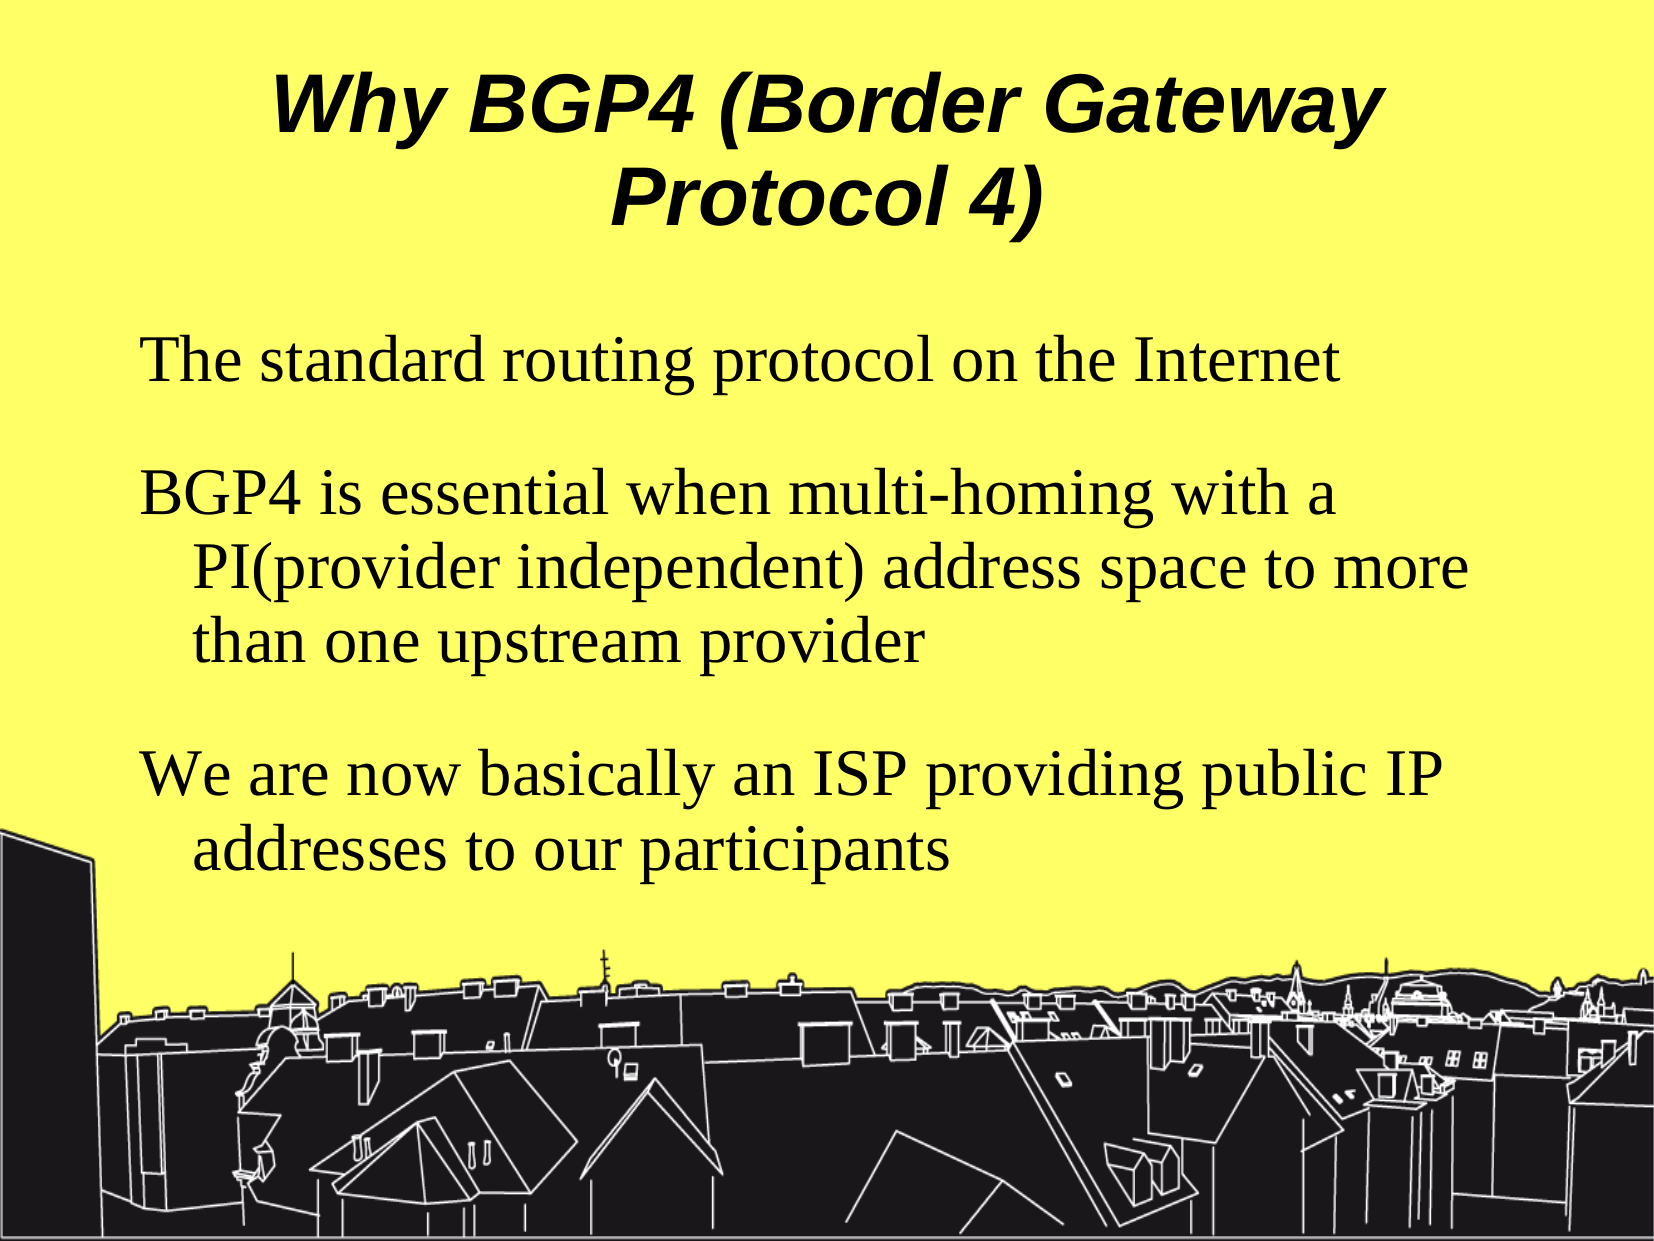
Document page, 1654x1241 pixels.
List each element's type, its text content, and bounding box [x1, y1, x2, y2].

list The standard routing protocol on the Internet BGP4 is essential when multi-homing with a PI(provider independent) address space to more than one upstream provider We are now basically an ISP providing public IP addresses to our participants [121, 322, 1561, 1133]
title Why BGP4 (Border Gateway Protocol 4) [121, 46, 1534, 254]
picture [0, 827, 1654, 1241]
